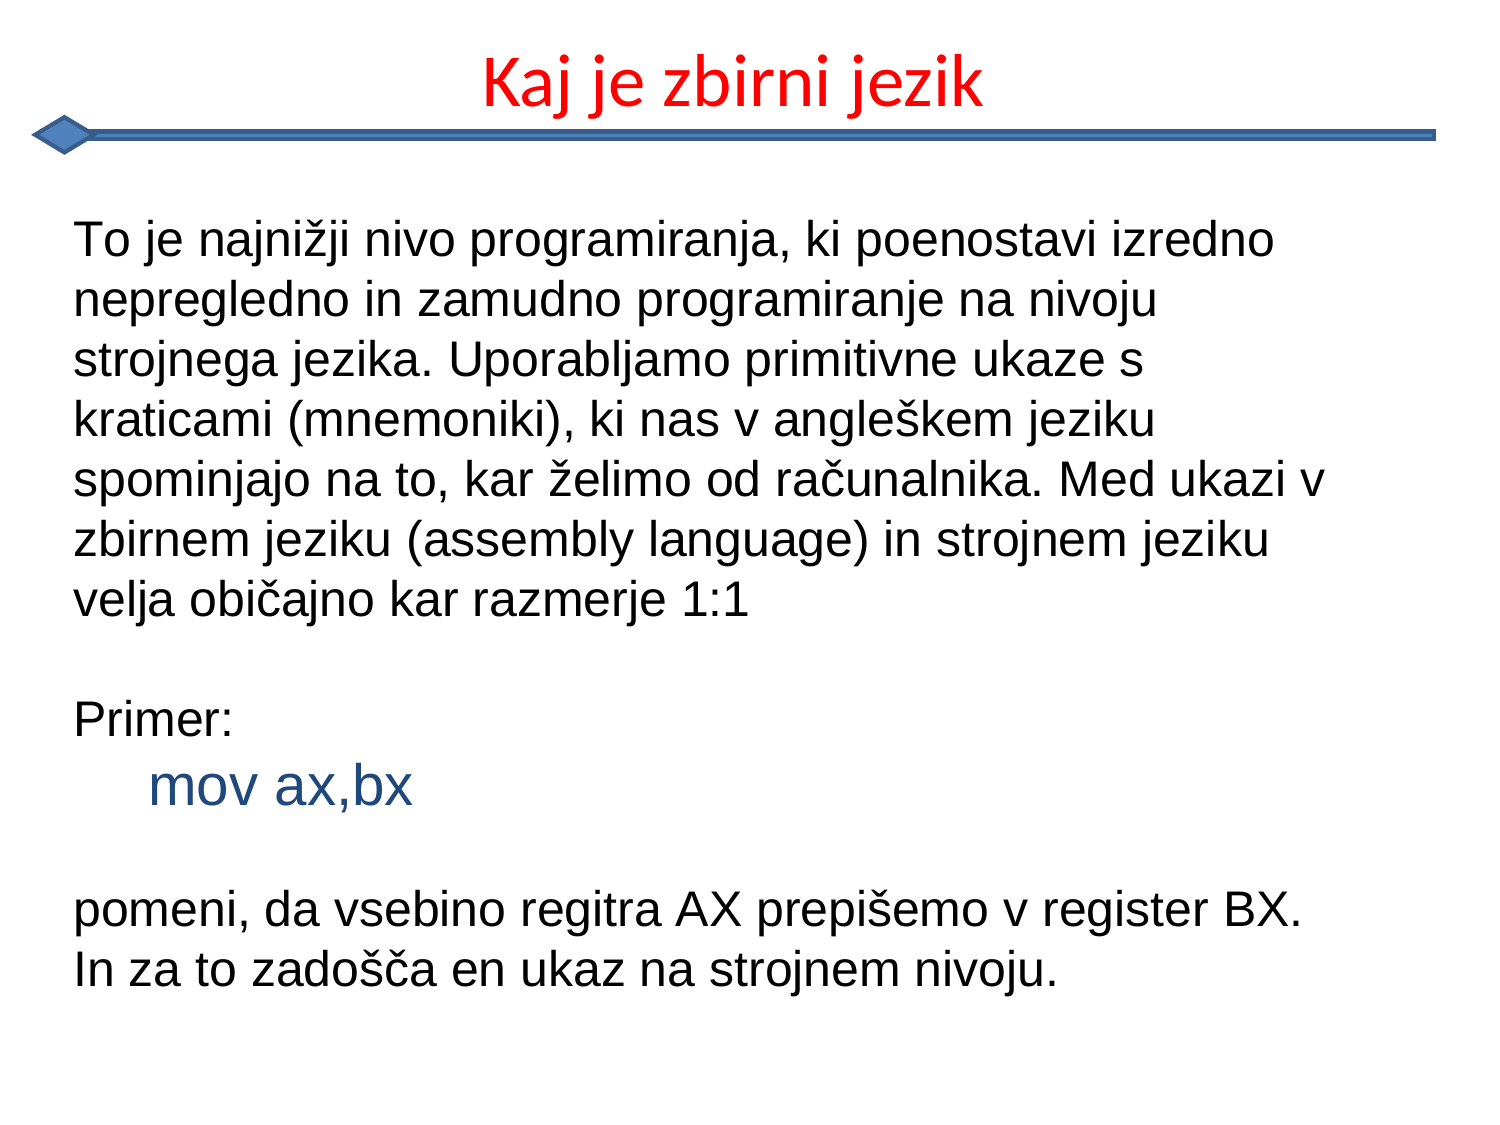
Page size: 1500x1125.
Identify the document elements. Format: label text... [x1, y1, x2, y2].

text_box To je najnižji nivo programiranja, ki poenostavi izredno nepregledno in zamudno programiranje na nivoju strojnega jezika. Uporabljamo primitivne ukaze s kraticami (mnemoniki), ki nas v angleškem jeziku spominjajo na to, kar želimo od računalnika. Med ukazi v zbirnem jeziku (assembly language) in strojnem jeziku velja običajno kar razmerje 1:1 Primer: mov ax,bx pomeni, da vsebino regitra AX prepišemo v register BX. In za to zadošča en ukaz na strojnem nivoju. [58, 199, 1360, 1065]
title Kaj je zbirni jezik [58, 0, 1409, 153]
